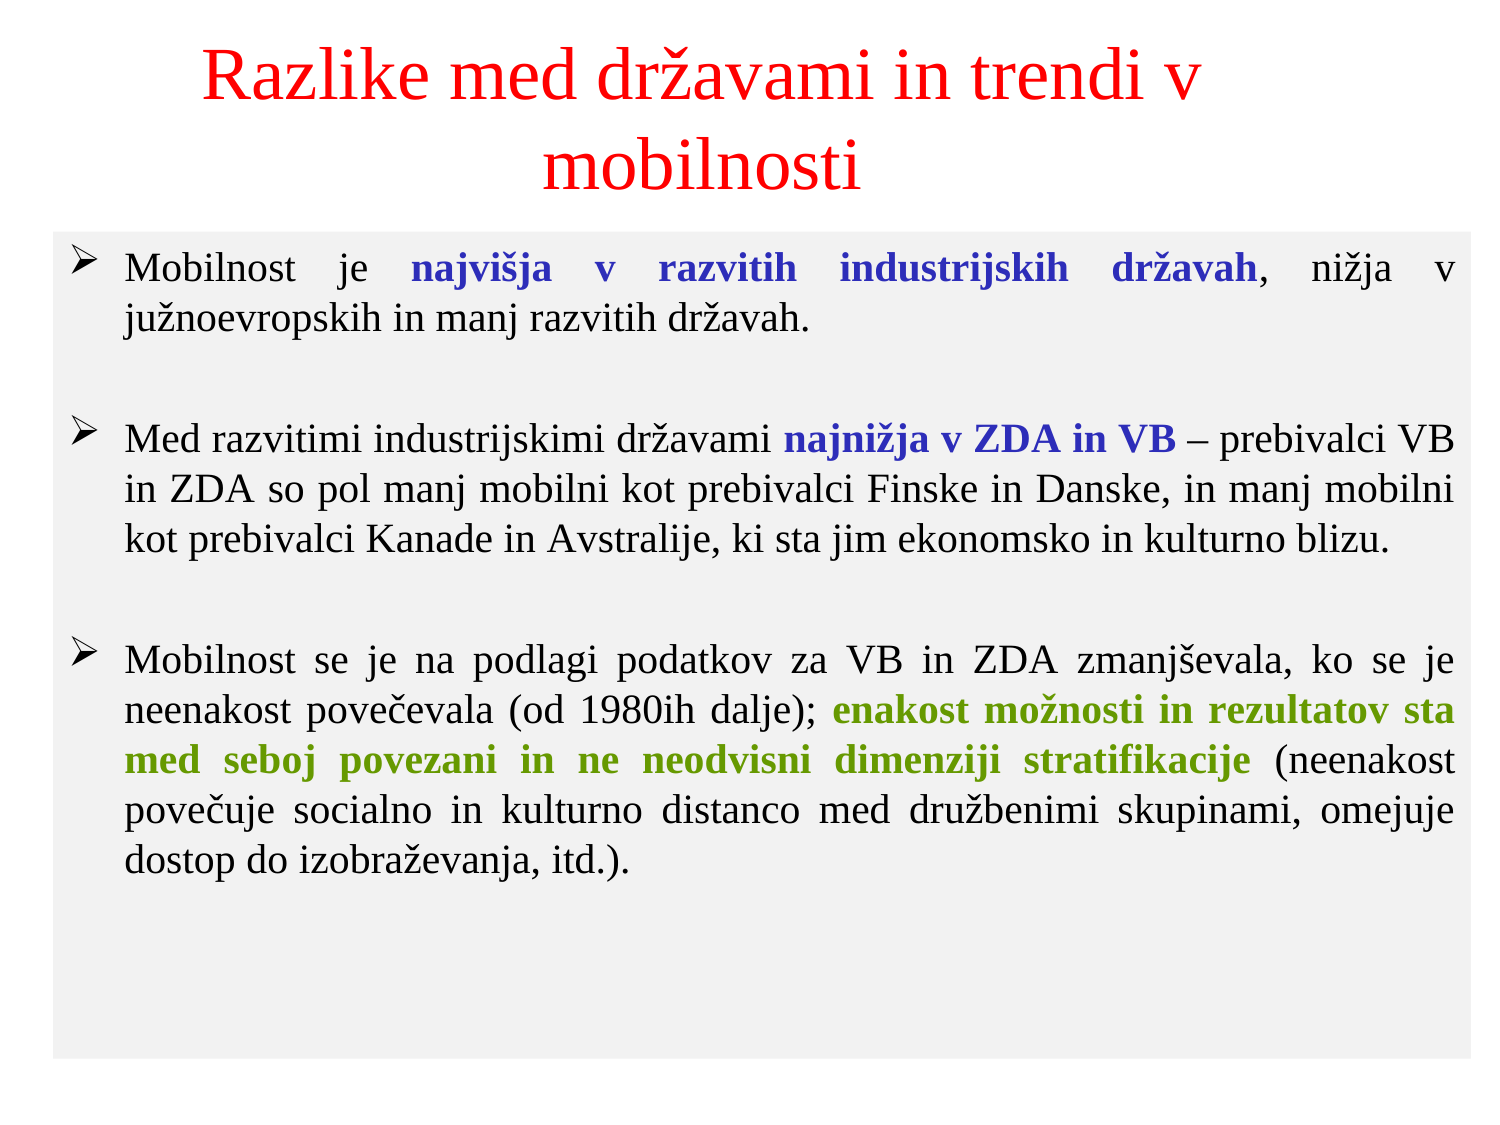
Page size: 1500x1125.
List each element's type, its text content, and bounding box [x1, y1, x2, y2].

title Razlike med državami in trendi v mobilnosti [64, 17, 1340, 213]
list Mobilnost je najvišja v razvitih industrijskih državah, nižja v južnoevropskih in manj razvitih državah. Med razvitimi industrijskimi državami najnižja v ZDA in VB – prebivalci VB in ZDA so pol manj mobilni kot prebivalci Finske in Danske, in manj mobilni kot prebivalci Kanade in Avstralije, ki sta jim ekonomsko in kulturno blizu. Mobilnost se je na podlagi podatkov za VB in ZDA zmanjševala, ko se je neenakost povečevala (od 1980ih dalje); enakost možnosti in rezultatov sta med seboj povezani in ne neodvisni dimenziji stratifikacije (neenakost povečuje socialno in kulturno distanco med družbenimi skupinami, omejuje dostop do izobraževanja, itd.). [53, 231, 1471, 1059]
